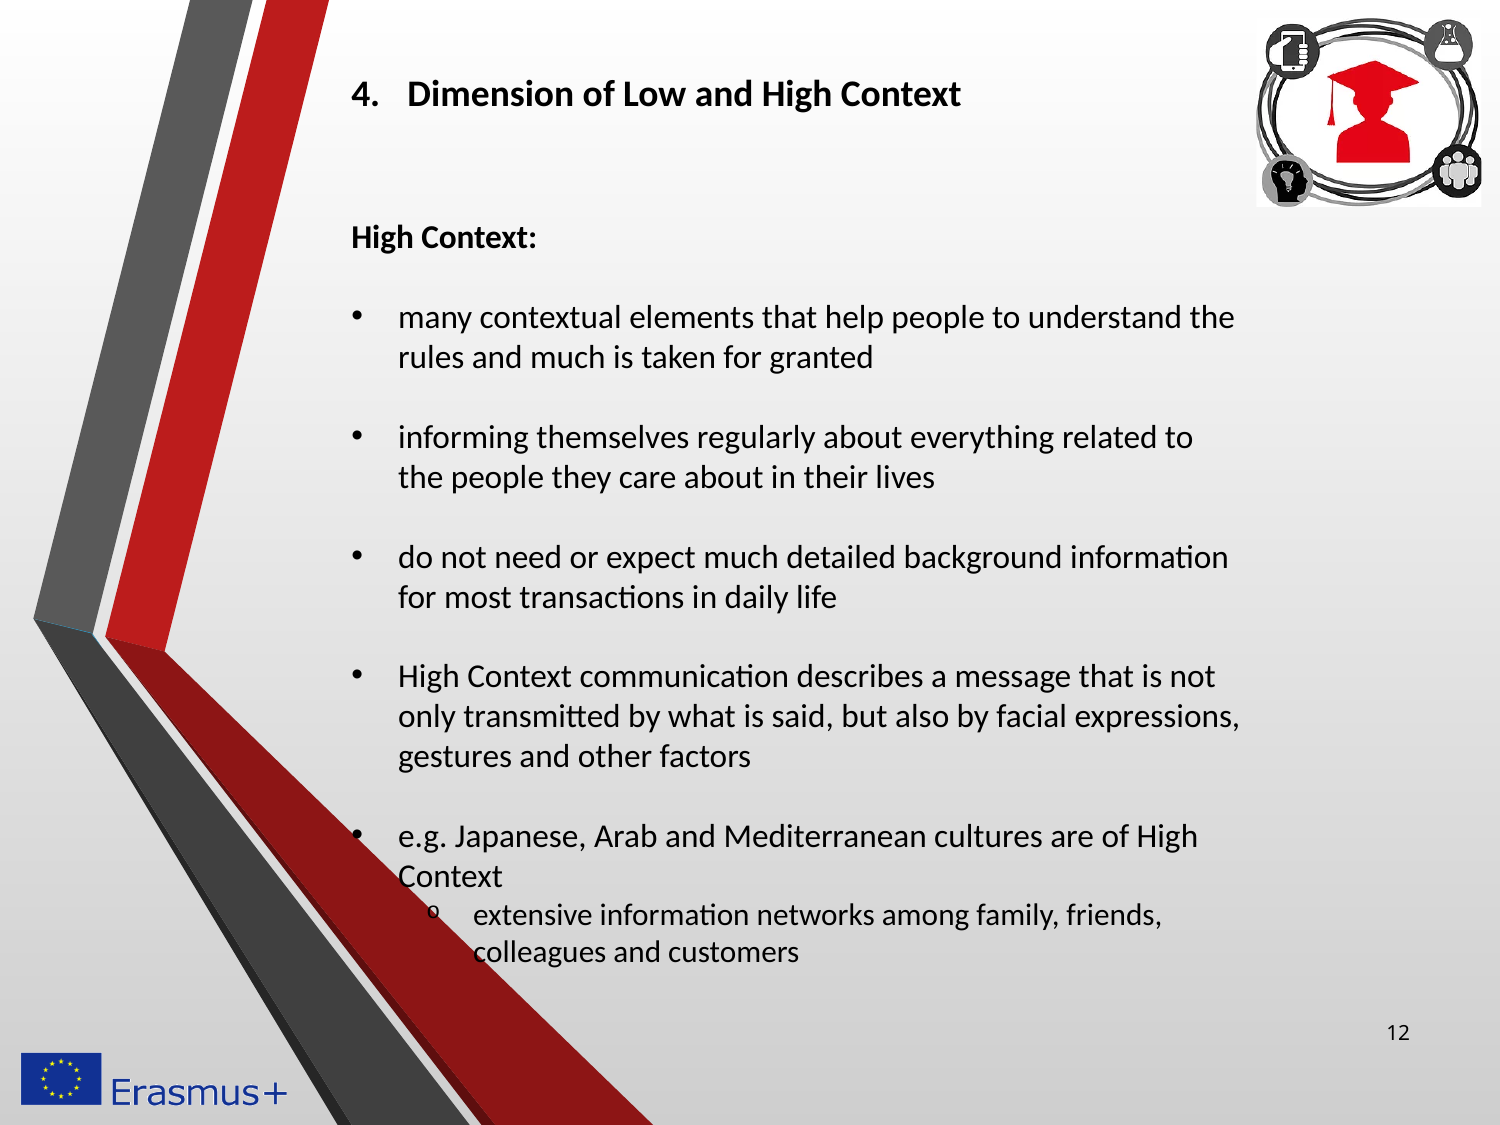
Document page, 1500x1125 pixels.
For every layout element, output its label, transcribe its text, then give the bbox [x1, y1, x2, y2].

picture [5, 1037, 302, 1120]
slide_number <numer> [1357, 1003, 1425, 1064]
chart [1257, 19, 1483, 209]
picture [1256, 18, 1482, 207]
text_box Dimension of Low and High Context [336, 61, 1247, 122]
text_box High Context: many contextual elements that help people to understand the rules and much is taken for granted informing themselves regularly about everything related to the people they care about in their lives do not need or expect much detailed background information for most transactions in daily life High Context communication describes a message that is not only transmitted by what is said, but also by facial expressions, gestures and other factors e.g. Japanese, Arab and Mediterranean cultures are of High Context extensive information networks among family, friends, colleagues and customers [336, 208, 1258, 977]
